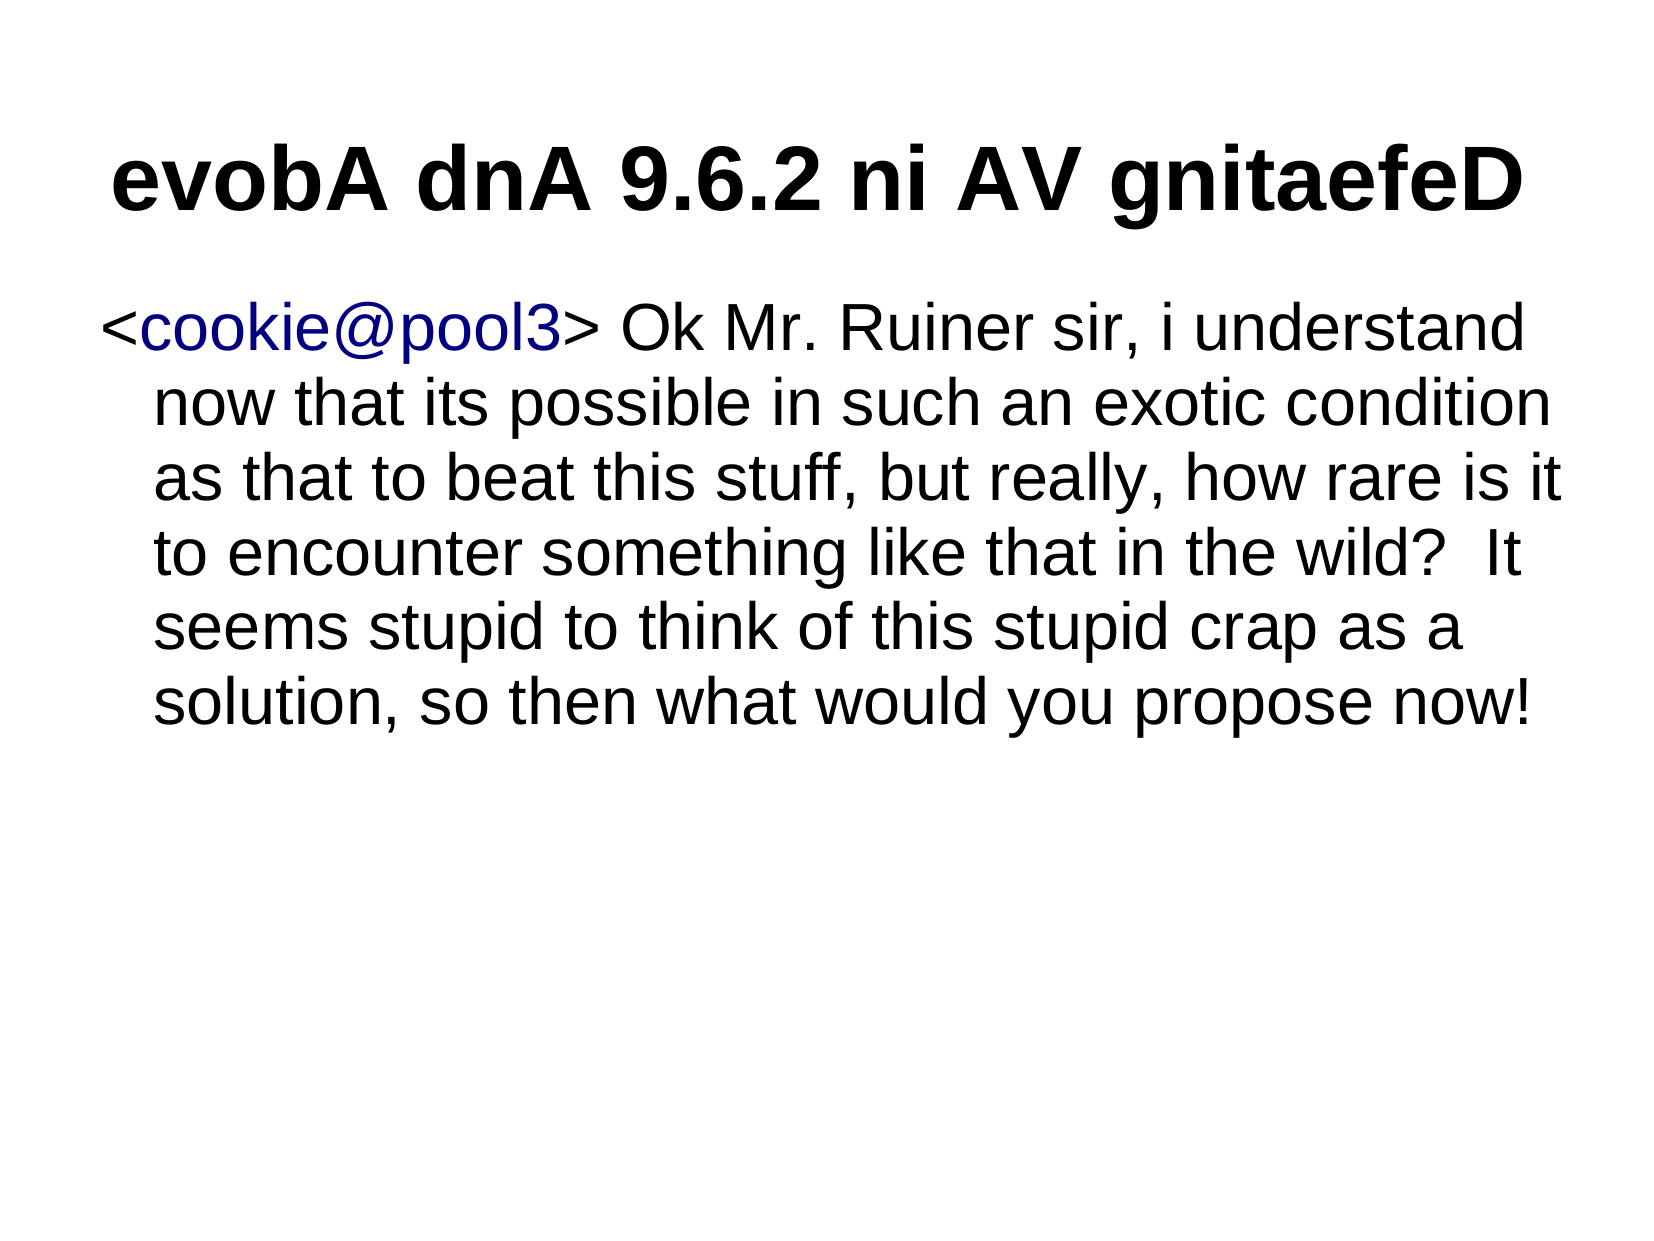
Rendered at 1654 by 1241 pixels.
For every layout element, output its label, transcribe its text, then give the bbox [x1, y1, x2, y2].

title evobA dnA 9.6.2 ni AV gnitaefeD [75, 75, 1564, 283]
list <cookie@pool3> Ok Mr. Ruiner sir, i understand now that its possible in such an exotic condition as that to beat this stuff, but really, how rare is it to encounter something like that in the wild? It seems stupid to think of this stupid crap as a solution, so then what would you propose now! [82, 290, 1571, 1109]
